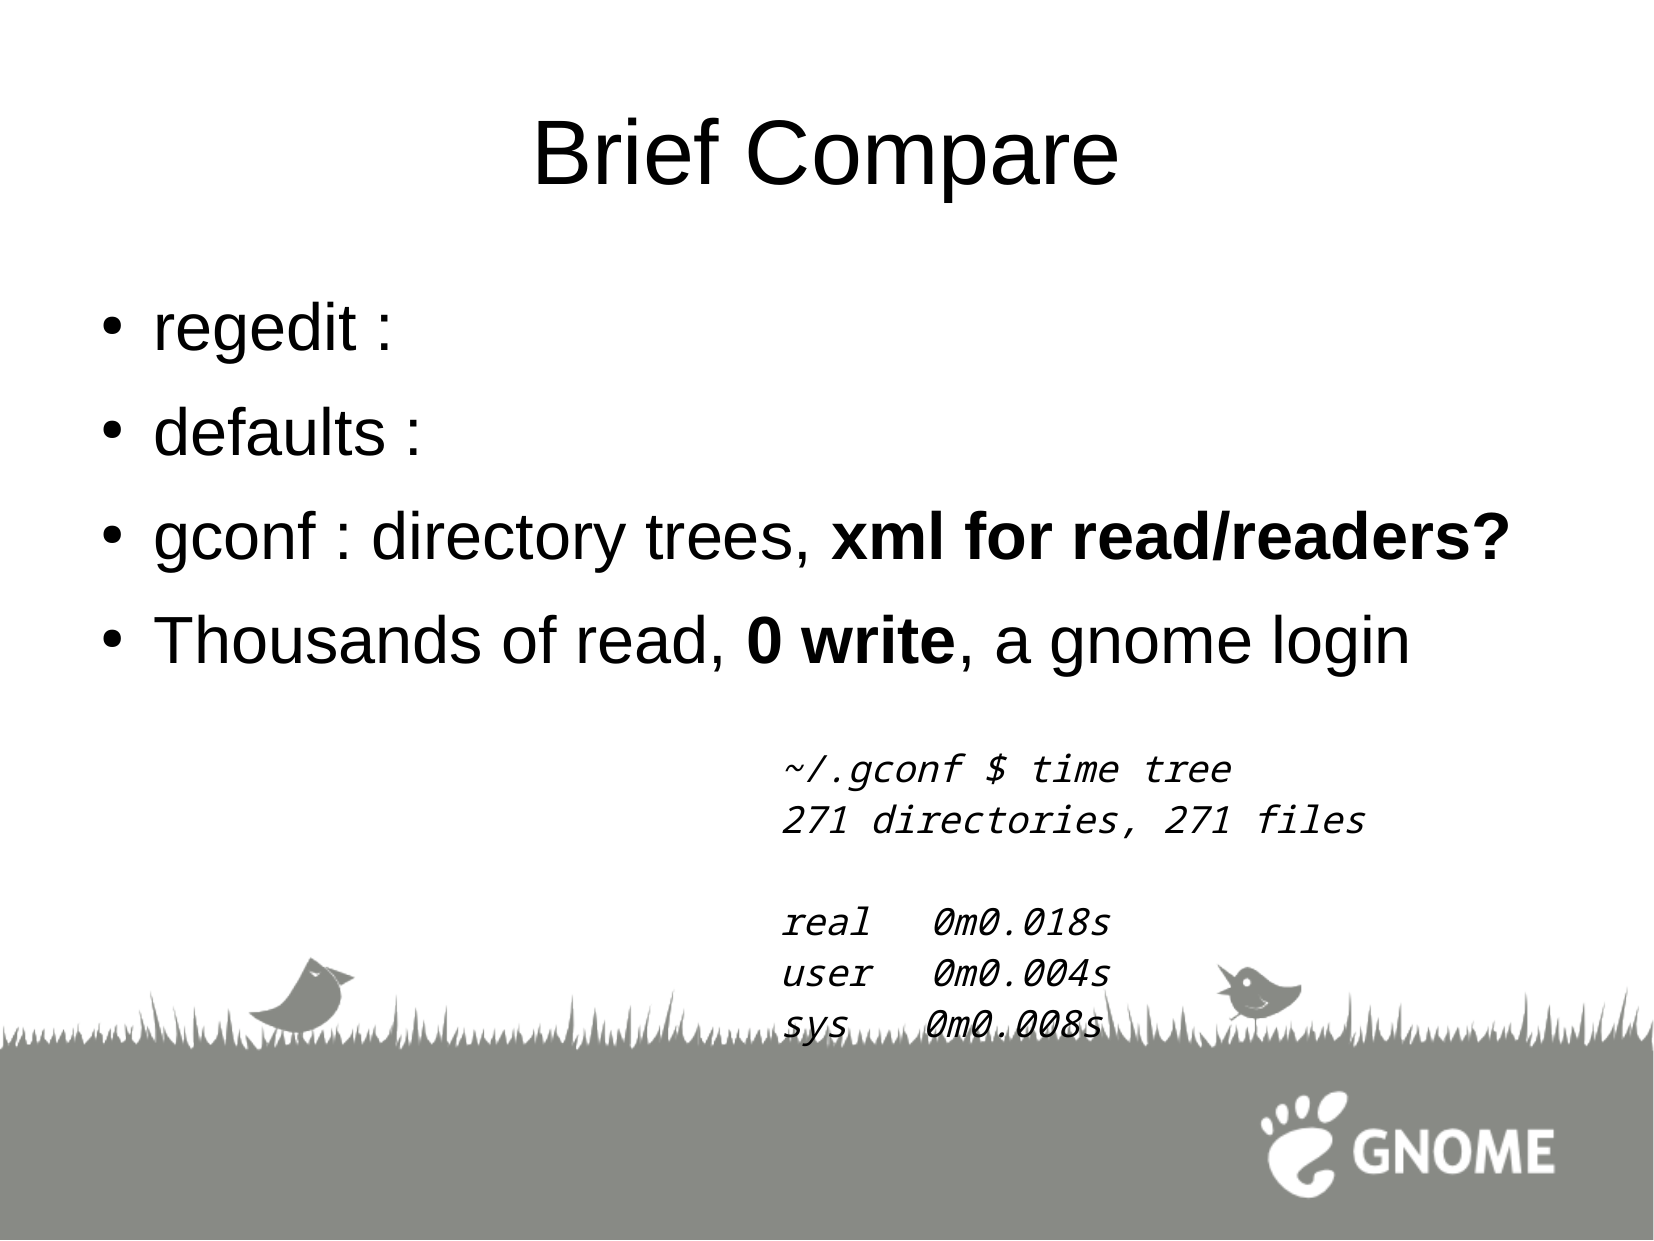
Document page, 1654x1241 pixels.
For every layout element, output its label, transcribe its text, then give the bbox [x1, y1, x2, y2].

picture [0, 0, 1654, 1241]
text_box ~/.gconf $ time tree 271 directories, 271 files real 0m0.018s user 0m0.004s sys 0m0.008s [765, 735, 1501, 1047]
